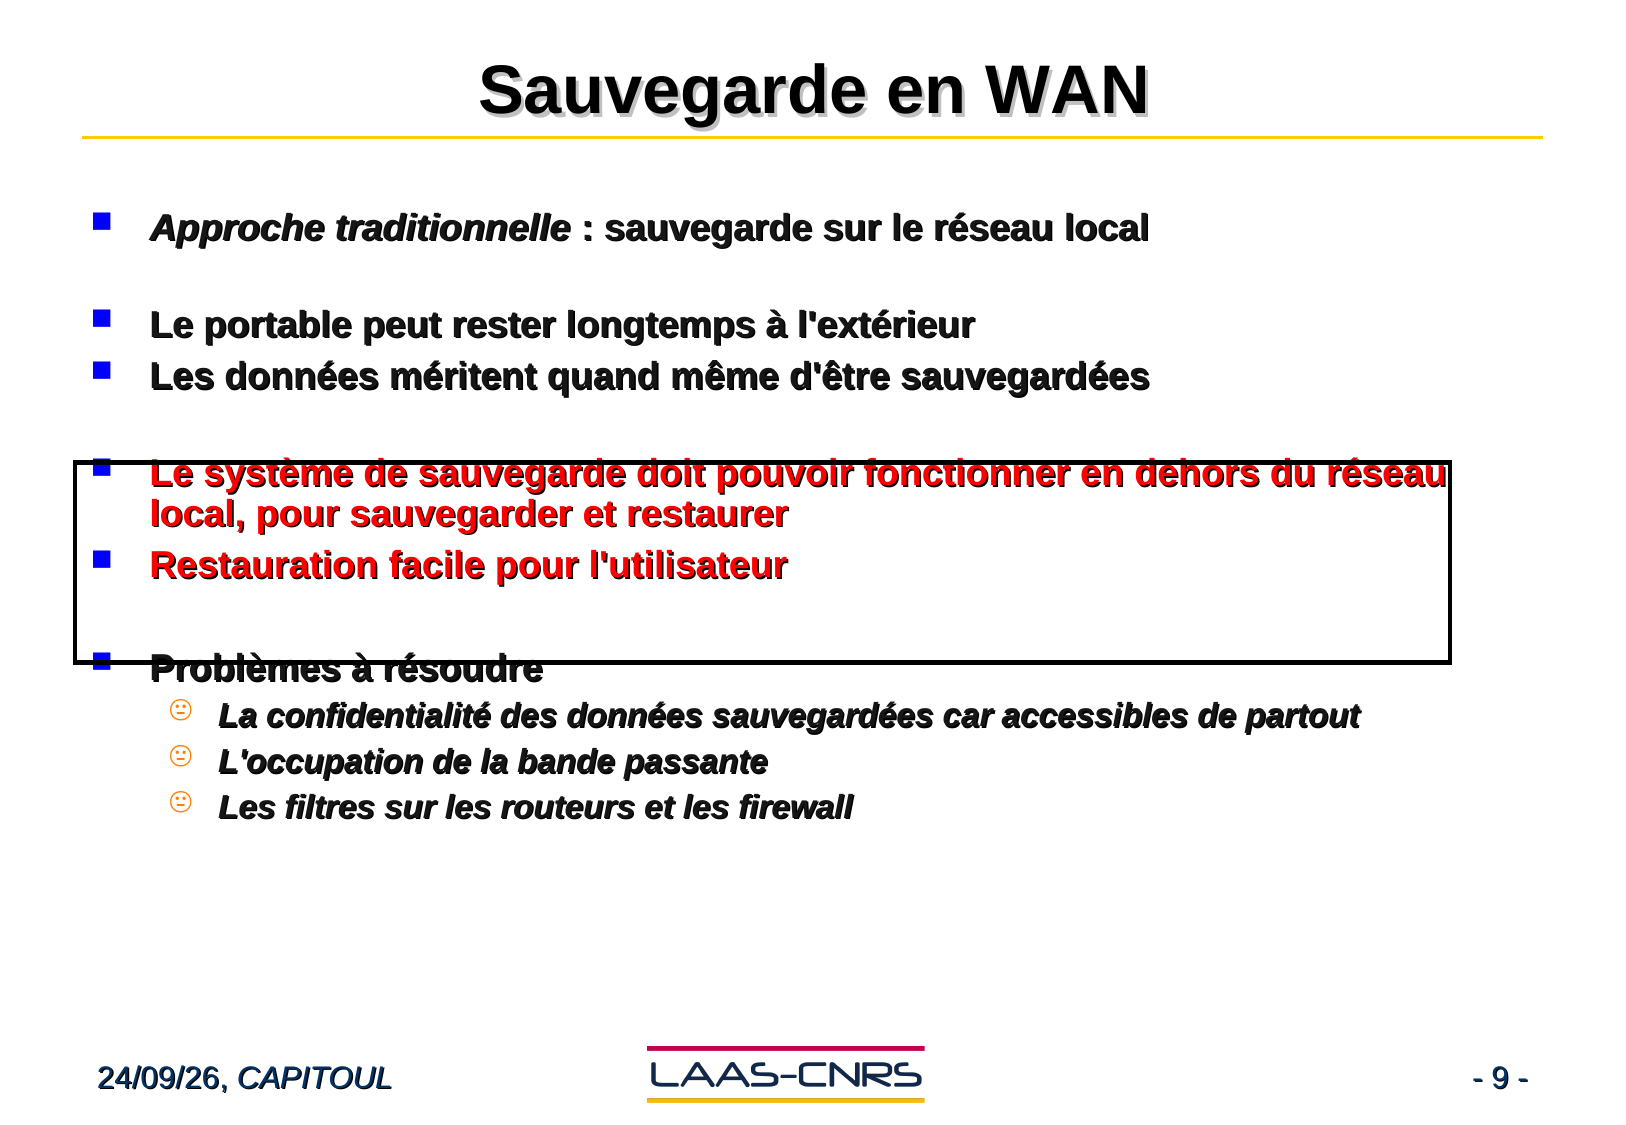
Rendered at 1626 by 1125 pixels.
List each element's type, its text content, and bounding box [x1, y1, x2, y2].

picture [647, 1046, 925, 1109]
title Sauvegarde en WAN [83, 0, 1546, 173]
text_box 24/04/14, CAPITOUL [81, 1024, 461, 1103]
text_box - <number> - [1164, 1024, 1544, 1103]
list Approche traditionnelle : sauvegarde sur le réseau local Le portable peut rester longtemps à l'extérieur Les données méritent quand même d'être sauvegardées Le système de sauvegarde doit pouvoir fonctionner en dehors du réseau local, pour sauvegarder et restaurer Restauration facile pour l'utilisateur Problèmes à résoudre La confidentialité des données sauvegardées car accessibles de partout L'occupation de la bande passante Les filtres sur les routeurs et les firewall [74, 199, 1538, 980]
list Approche traditionnelle : sauvegarde sur le réseau local Le portable peut rester longtemps à l'extérieur Les données méritent quand même d'être sauvegardées Le système de sauvegarde doit pouvoir fonctionner en dehors du réseau local, pour sauvegarder et restaurer Restauration facile pour l'utilisateur Problèmes à résoudre La confidentialité des données sauvegardées car accessibles de partout L'occupation de la bande passante Les filtres sur les routeurs et les firewall [77, 465, 1448, 660]
